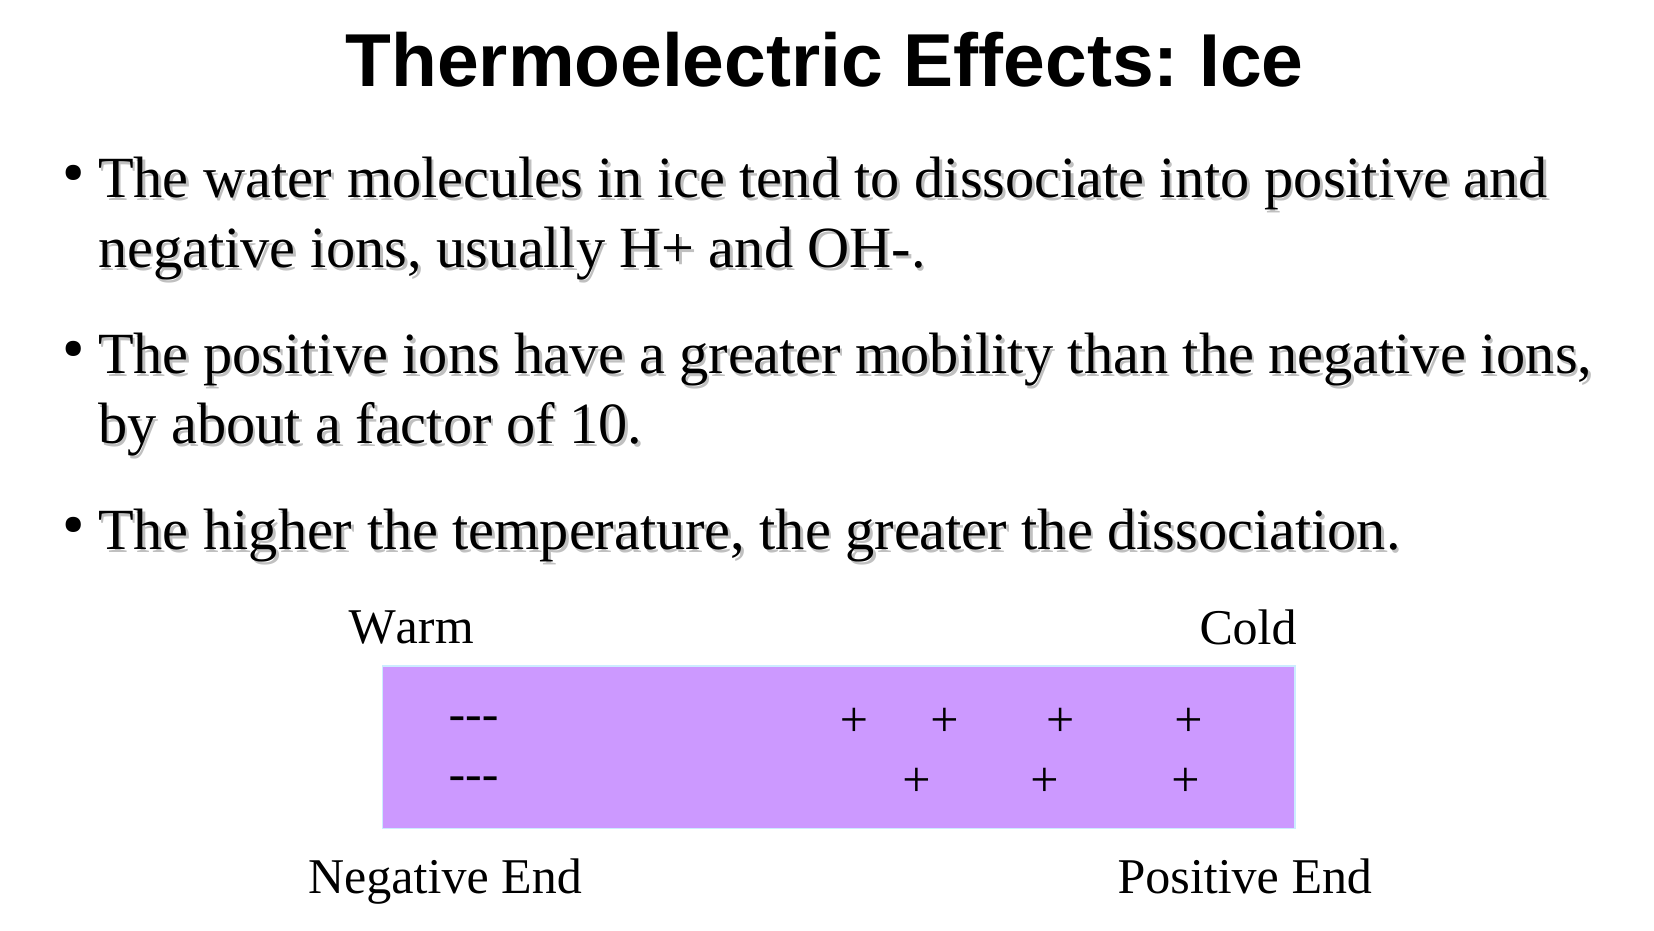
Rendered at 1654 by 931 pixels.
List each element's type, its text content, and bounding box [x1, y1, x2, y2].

text_box + + + + + + + [825, 678, 1258, 814]
text_box Cold [1184, 586, 1385, 663]
text_box The water molecules in ice tend to dissociate into positive and negative ions, usually H+ and OH-. The positive ions have a greater mobility than the negative ions, by about a factor of 10. The higher the temperature, the greater the dissociation. [39, 132, 1617, 569]
text_box ------ [433, 673, 522, 809]
text_box Positive End [1092, 835, 1398, 912]
text_box [382, 665, 1296, 829]
text_box Negative End [280, 835, 611, 912]
text_box Warm [333, 586, 572, 662]
title Thermoelectric Effects: Ice [0, 5, 1654, 107]
